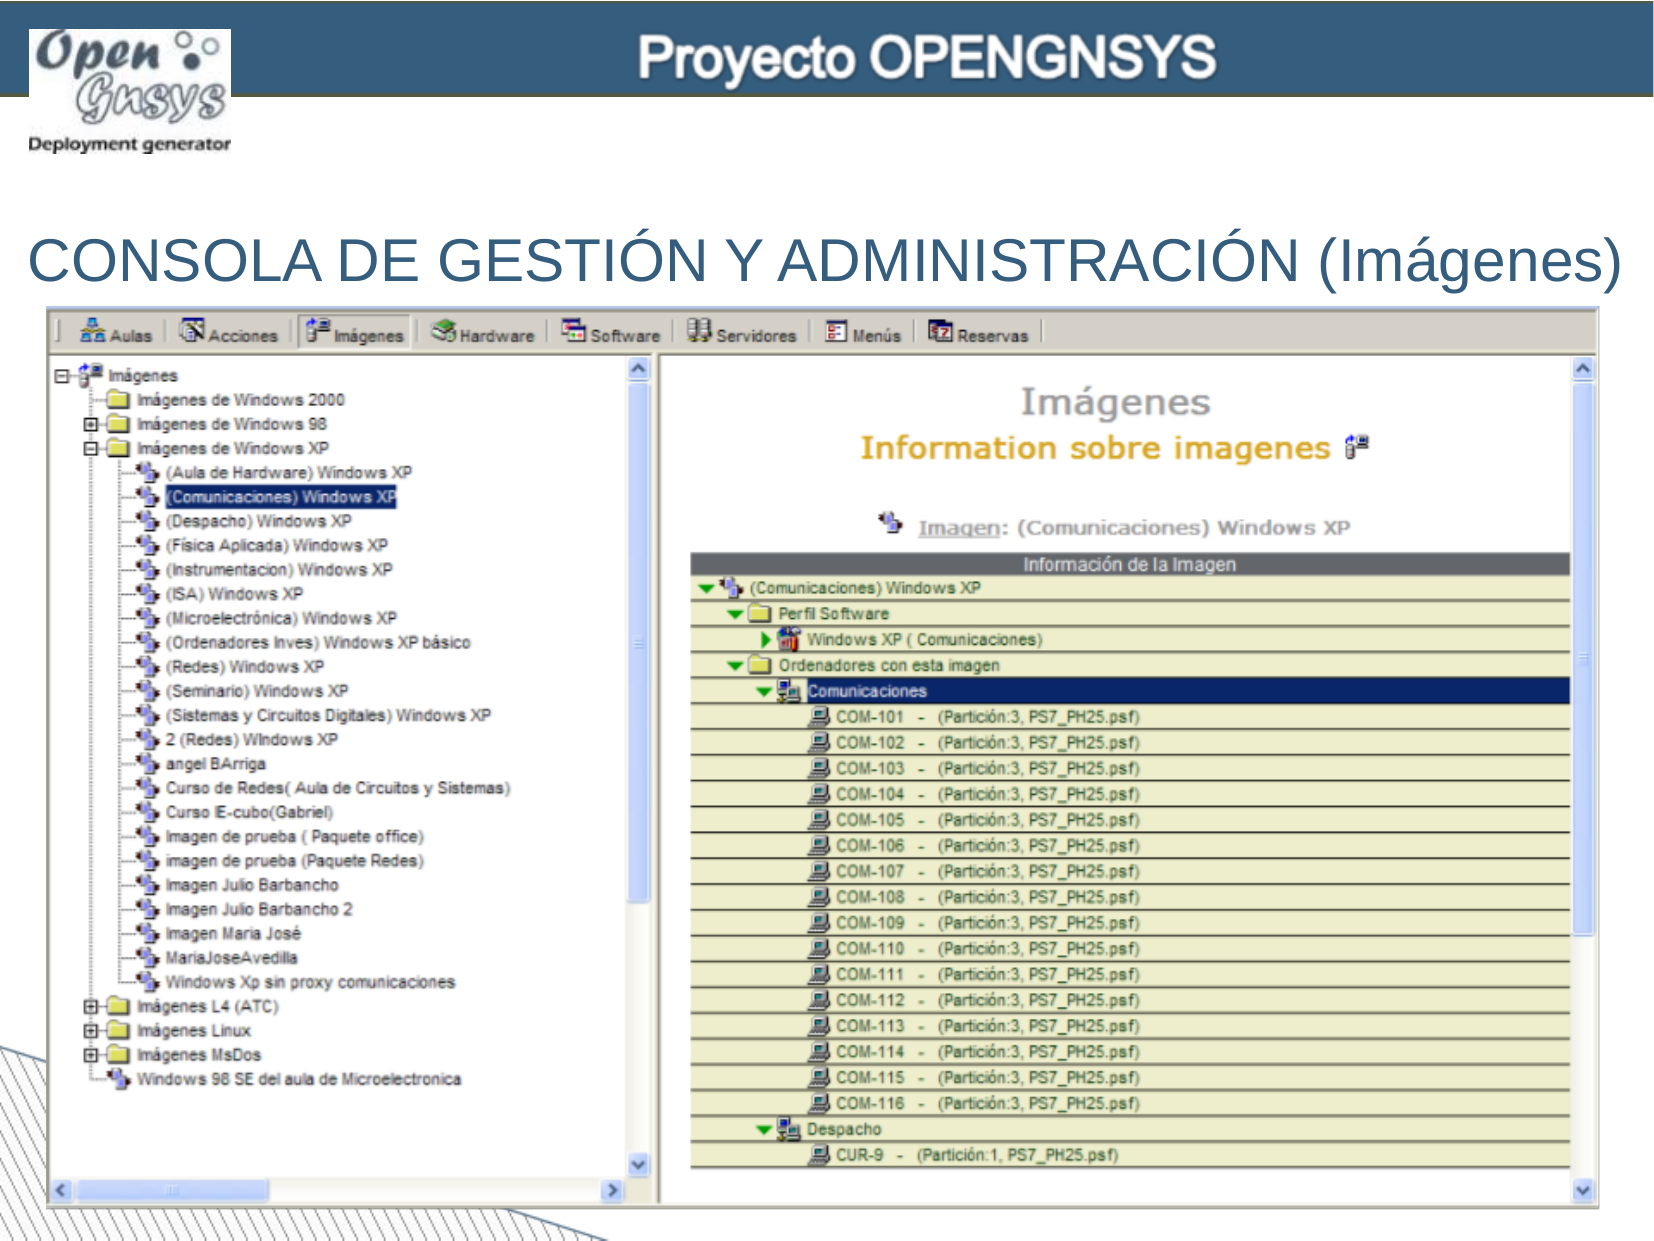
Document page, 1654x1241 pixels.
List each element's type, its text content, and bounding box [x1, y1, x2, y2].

picture [0, 0, 1654, 1241]
text_box CONSOLA DE GESTIÓN Y ADMINISTRACIÓN (Imágenes) [7, 230, 1647, 295]
